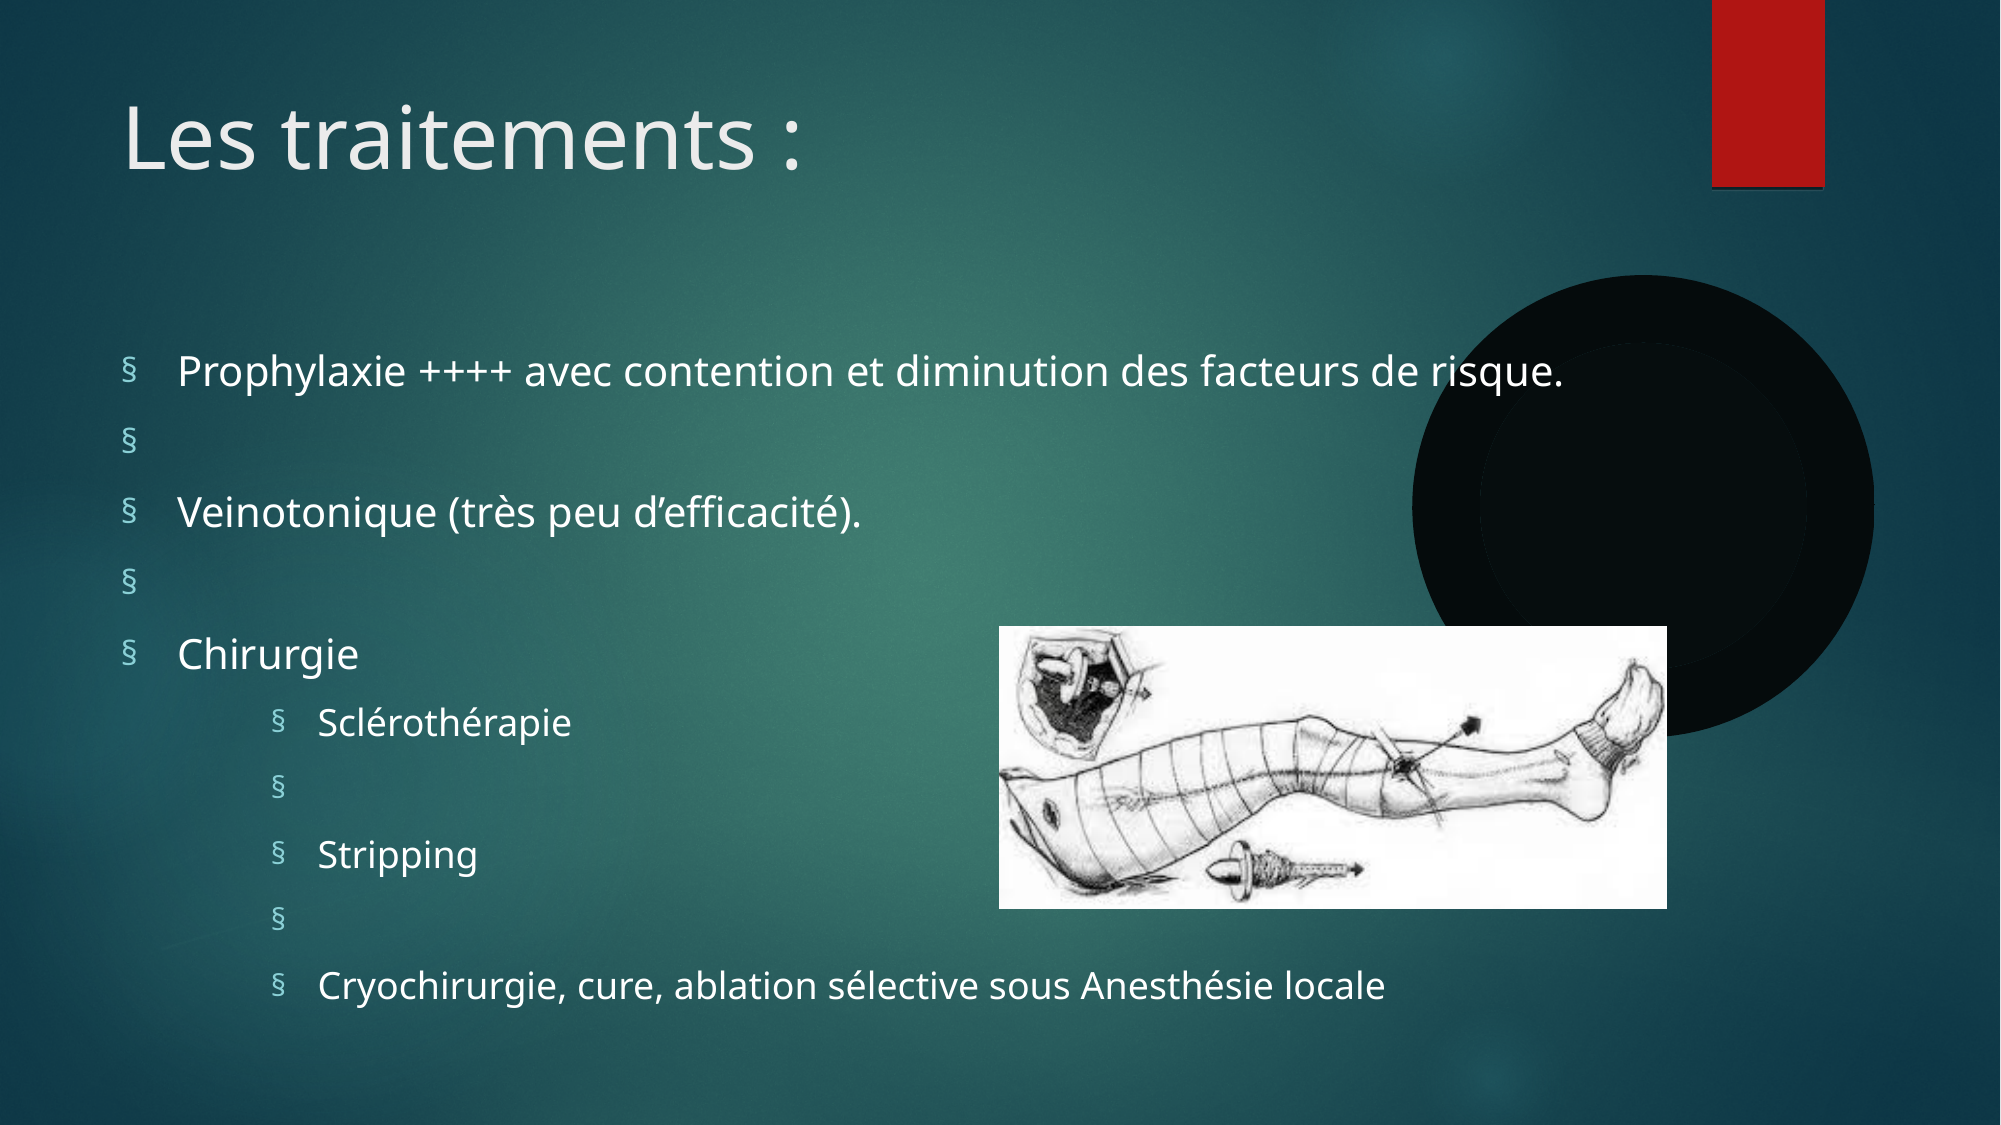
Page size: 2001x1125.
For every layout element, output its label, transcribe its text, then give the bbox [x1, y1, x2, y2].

title Les traitements : [106, 74, 1649, 305]
list Prophylaxie ++++ avec contention et diminution des facteurs de risque. Veinotonique (très peu d’efficacité). Chirurgie Sclérothérapie Stripping Cryochirurgie, cure, ablation sélective sous Anesthésie locale [105, 336, 1649, 1026]
picture [999, 626, 1667, 909]
